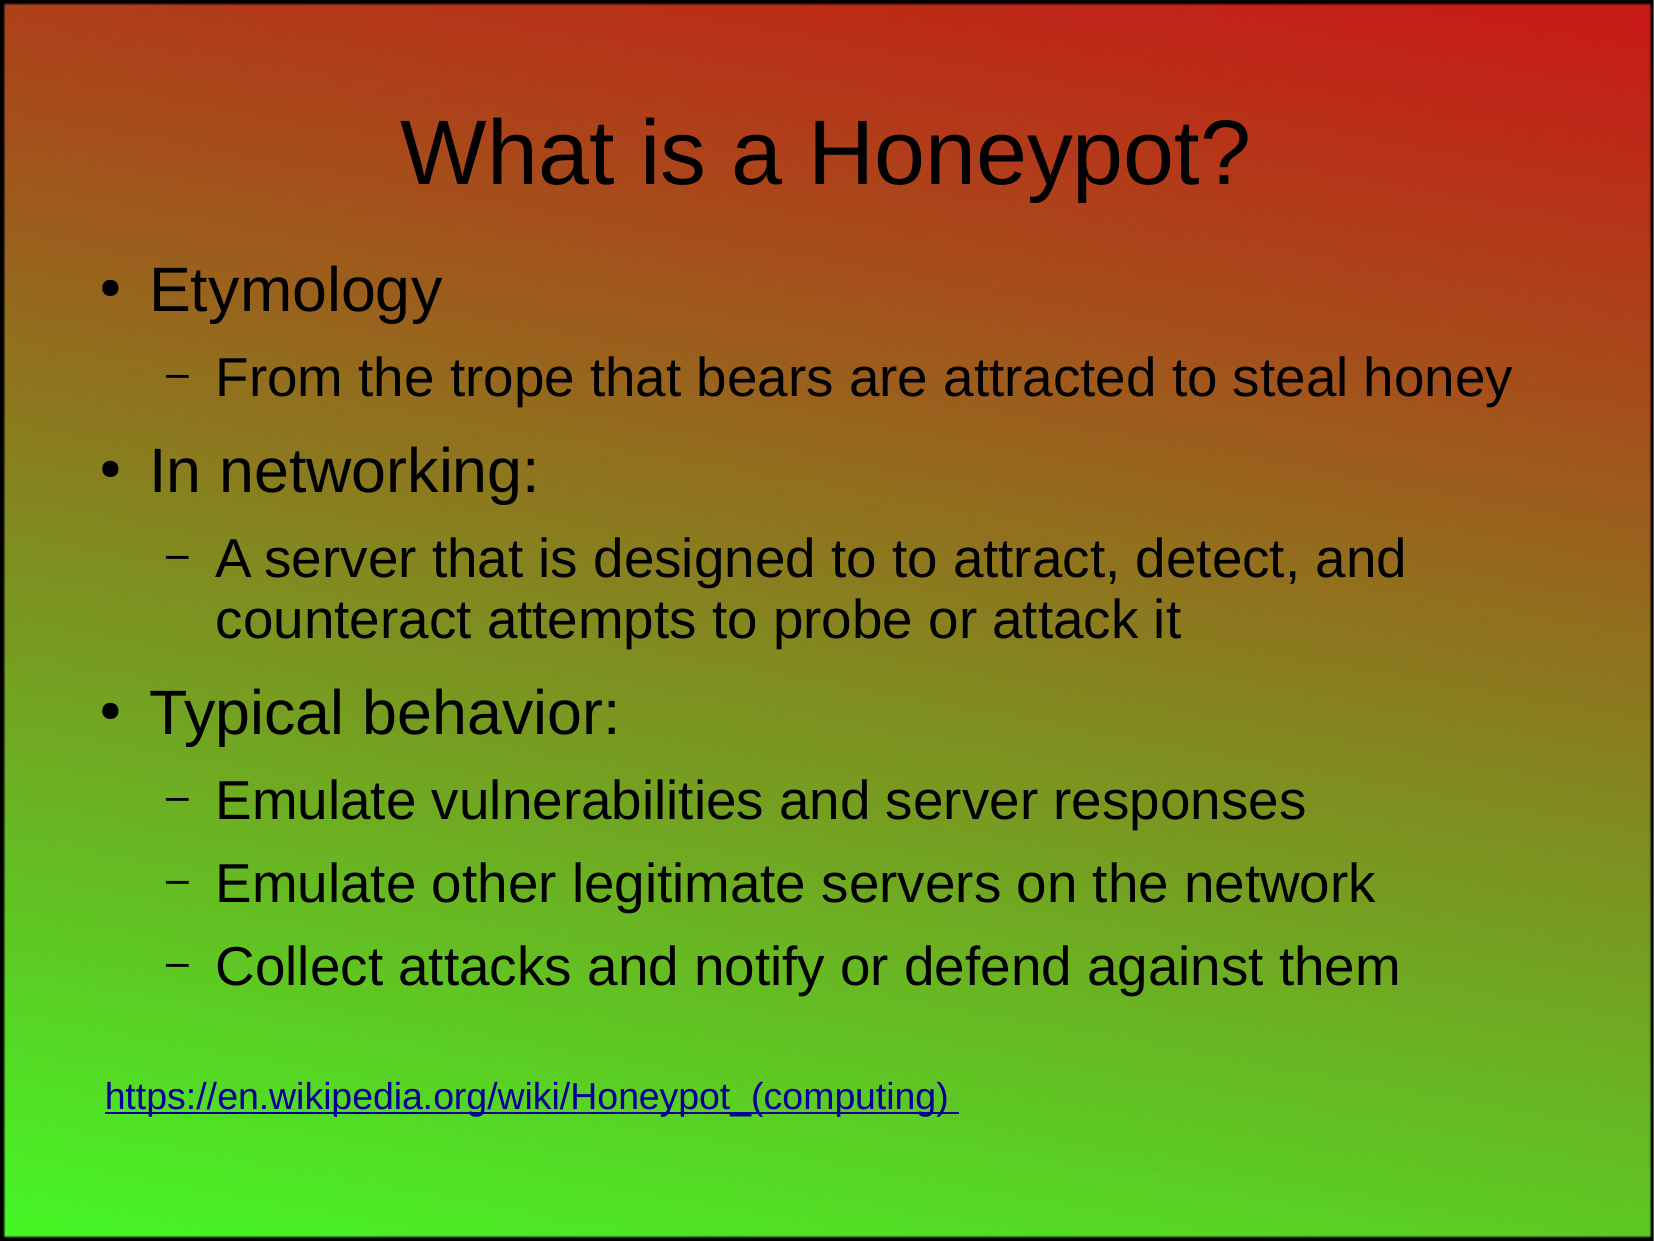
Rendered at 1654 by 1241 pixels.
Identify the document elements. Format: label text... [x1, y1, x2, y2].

text_box https://en.wikipedia.org/wiki/Honeypot_(computing) [90, 1068, 1508, 1126]
list Etymology From the trope that bears are attracted to steal honey In networking: A server that is designed to to attract, detect, and counteract attempts to probe or attack it Typical behavior: Emulate vulnerabilities and server responses Emulate other legitimate servers on the network Collect attacks and notify or defend against them [82, 255, 1591, 1010]
picture [0, 0, 1654, 1241]
title What is a Honeypot? [82, 49, 1571, 255]
